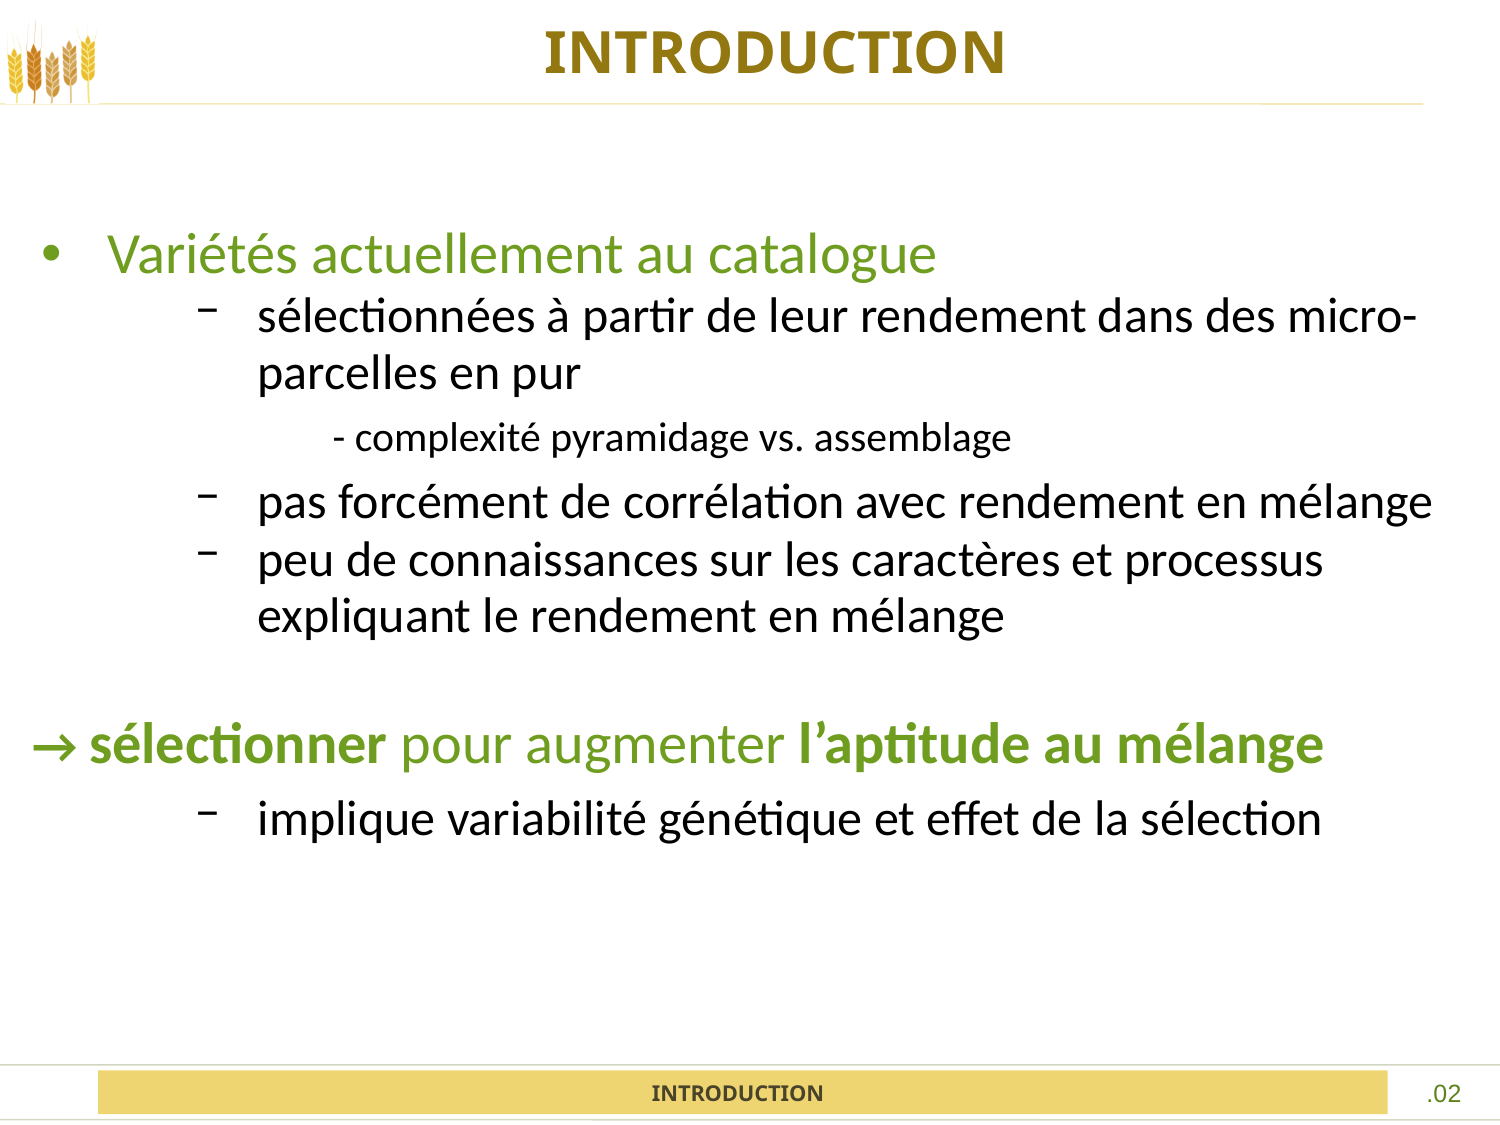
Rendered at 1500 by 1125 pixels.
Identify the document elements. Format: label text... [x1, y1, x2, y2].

list Variétés actuellement au catalogue sélectionnées à partir de leur rendement dans des micro-parcelles en pur - complexité pyramidage vs. assemblage pas forcément de corrélation avec rendement en mélange peu de connaissances sur les caractères et processus expliquant le rendement en mélange → sélectionner pour augmenter l’aptitude au mélange implique variabilité génétique et effet de la sélection [17, 212, 1471, 968]
text_box INTRODUCTION [103, 7, 1450, 109]
picture [5, 18, 99, 104]
text_box INTRODUCTION [112, 1079, 1365, 1106]
